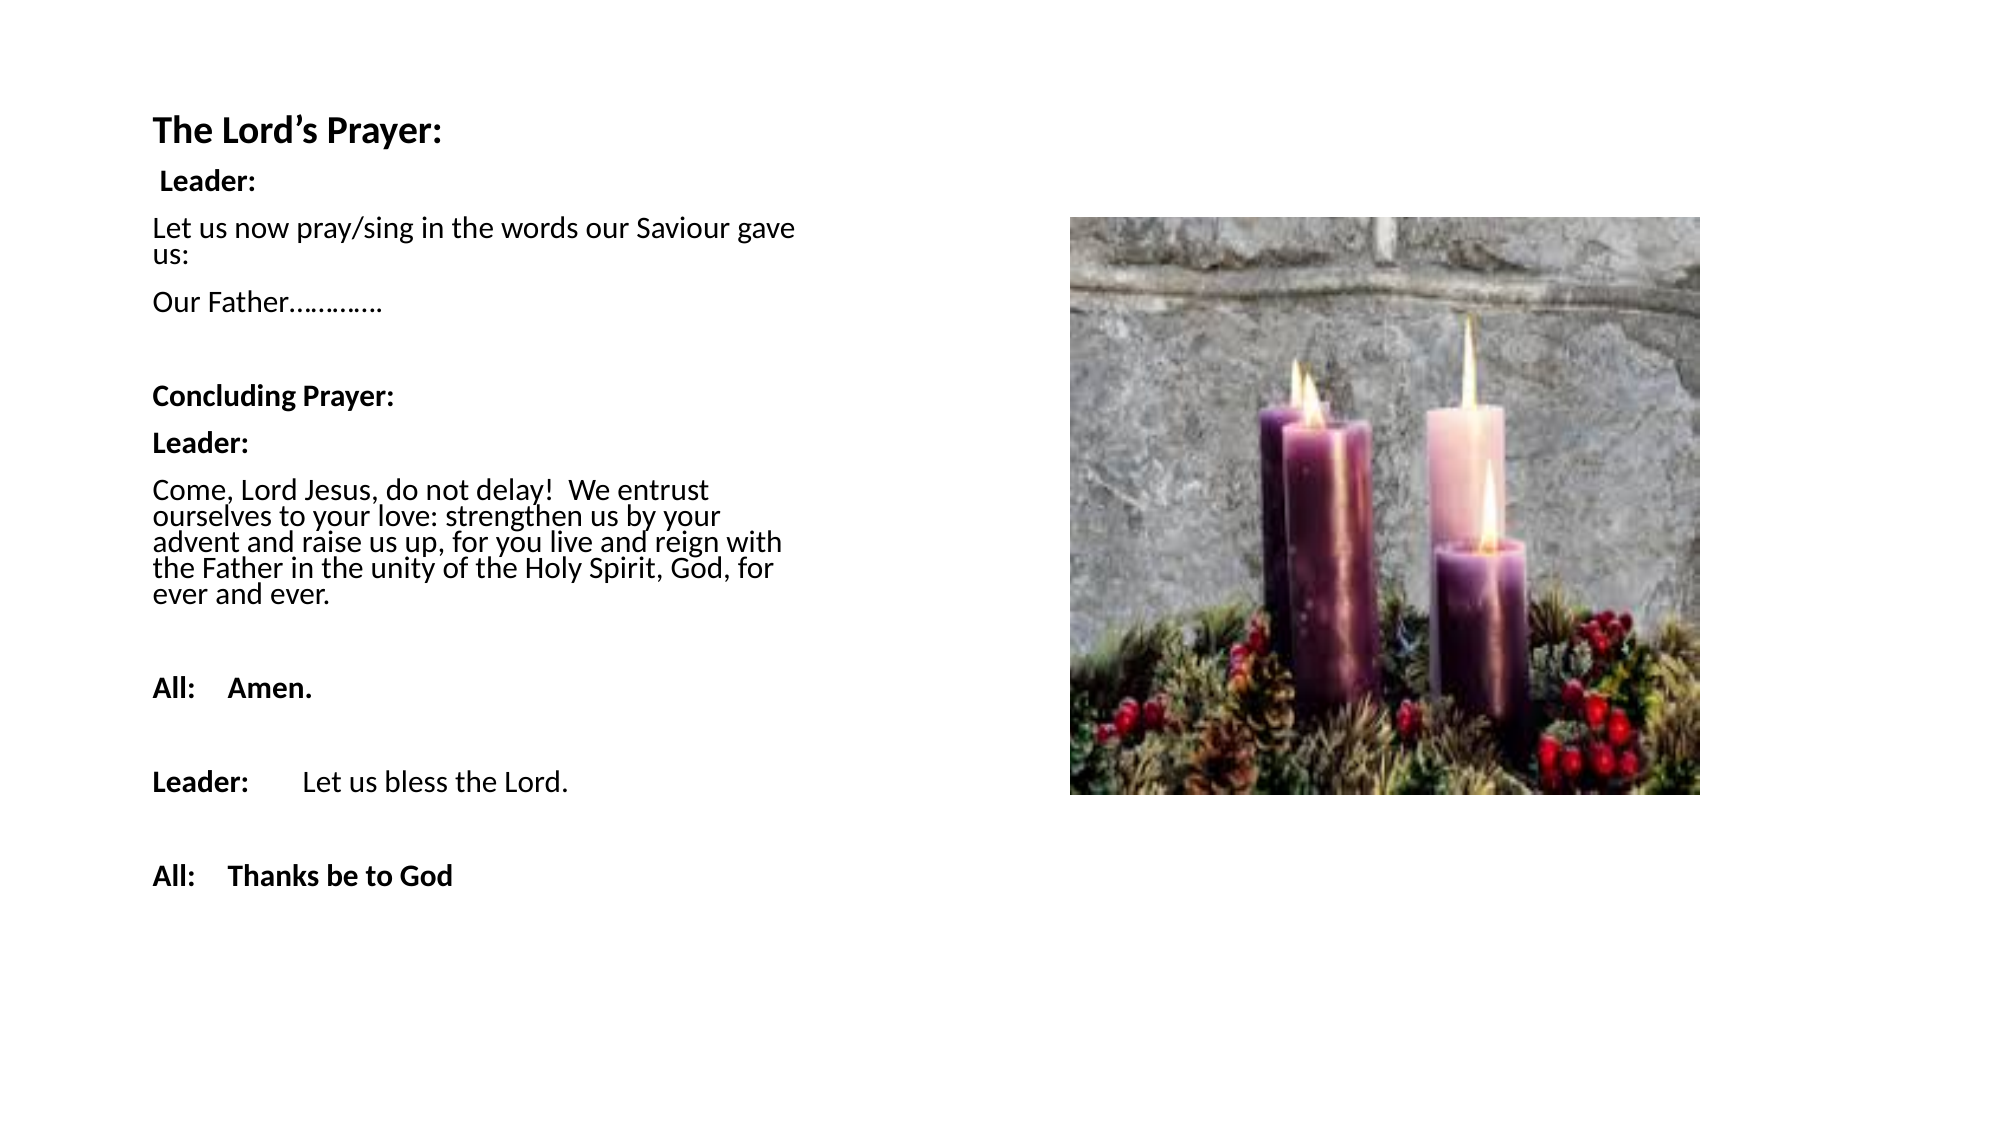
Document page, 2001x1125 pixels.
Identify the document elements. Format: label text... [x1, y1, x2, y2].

list The Lord’s Prayer: Leader: Let us now pray/sing in the words our Saviour gave us: Our Father…………. Concluding Prayer: Leader: Come, Lord Jesus, do not delay! We entrust ourselves to your love: strengthen us by your advent and raise us up, for you live and reign with the Father in the unity of the Holy Spirit, God, for ever and ever. All: Amen. Leader: Let us bless the Lord. All: Thanks be to God [137, 109, 821, 963]
picture [1070, 217, 1700, 795]
